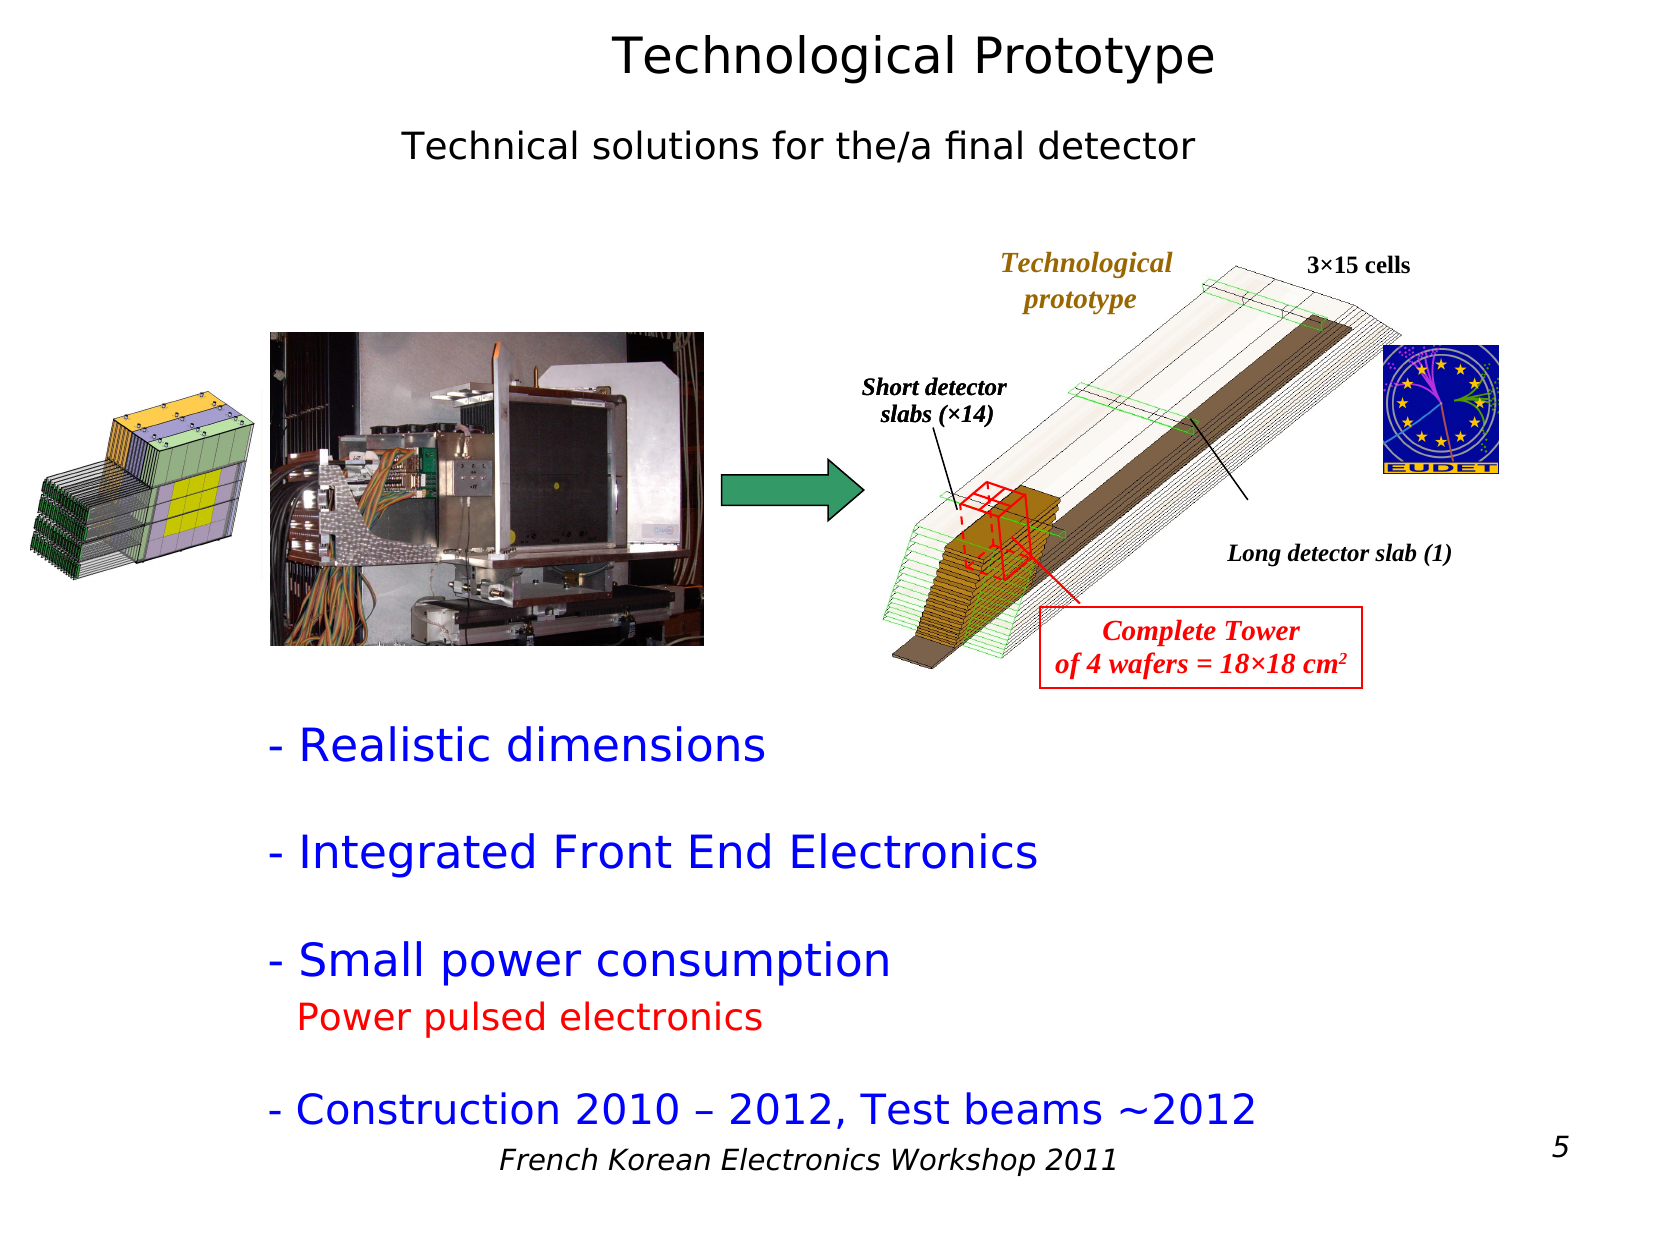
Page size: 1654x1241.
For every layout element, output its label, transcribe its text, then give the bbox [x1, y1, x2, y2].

text_box Complete Tower of 4 wafers = 18×18 cm2 [1040, 607, 1363, 688]
text_box Technical solutions for the/a final detector [386, 117, 1205, 177]
text_box - Realistic dimensions - Integrated Front End Electronics - Small power consumption Power pulsed electronics - Construction 2010 – 2012, Test beams ~2012 [252, 710, 1540, 1142]
text_box Short detector slabs (×14)‏ [847, 365, 1029, 437]
text_box [721, 459, 864, 521]
picture [829, 222, 1499, 688]
picture [30, 389, 263, 582]
text_box Long detector slab (1)‏ [1212, 531, 1468, 575]
picture [270, 332, 704, 646]
text_box Technological prototype [949, 239, 1224, 325]
text_box Technological Prototype [597, 18, 1047, 92]
text_box 3×15 cells [1292, 243, 1426, 287]
